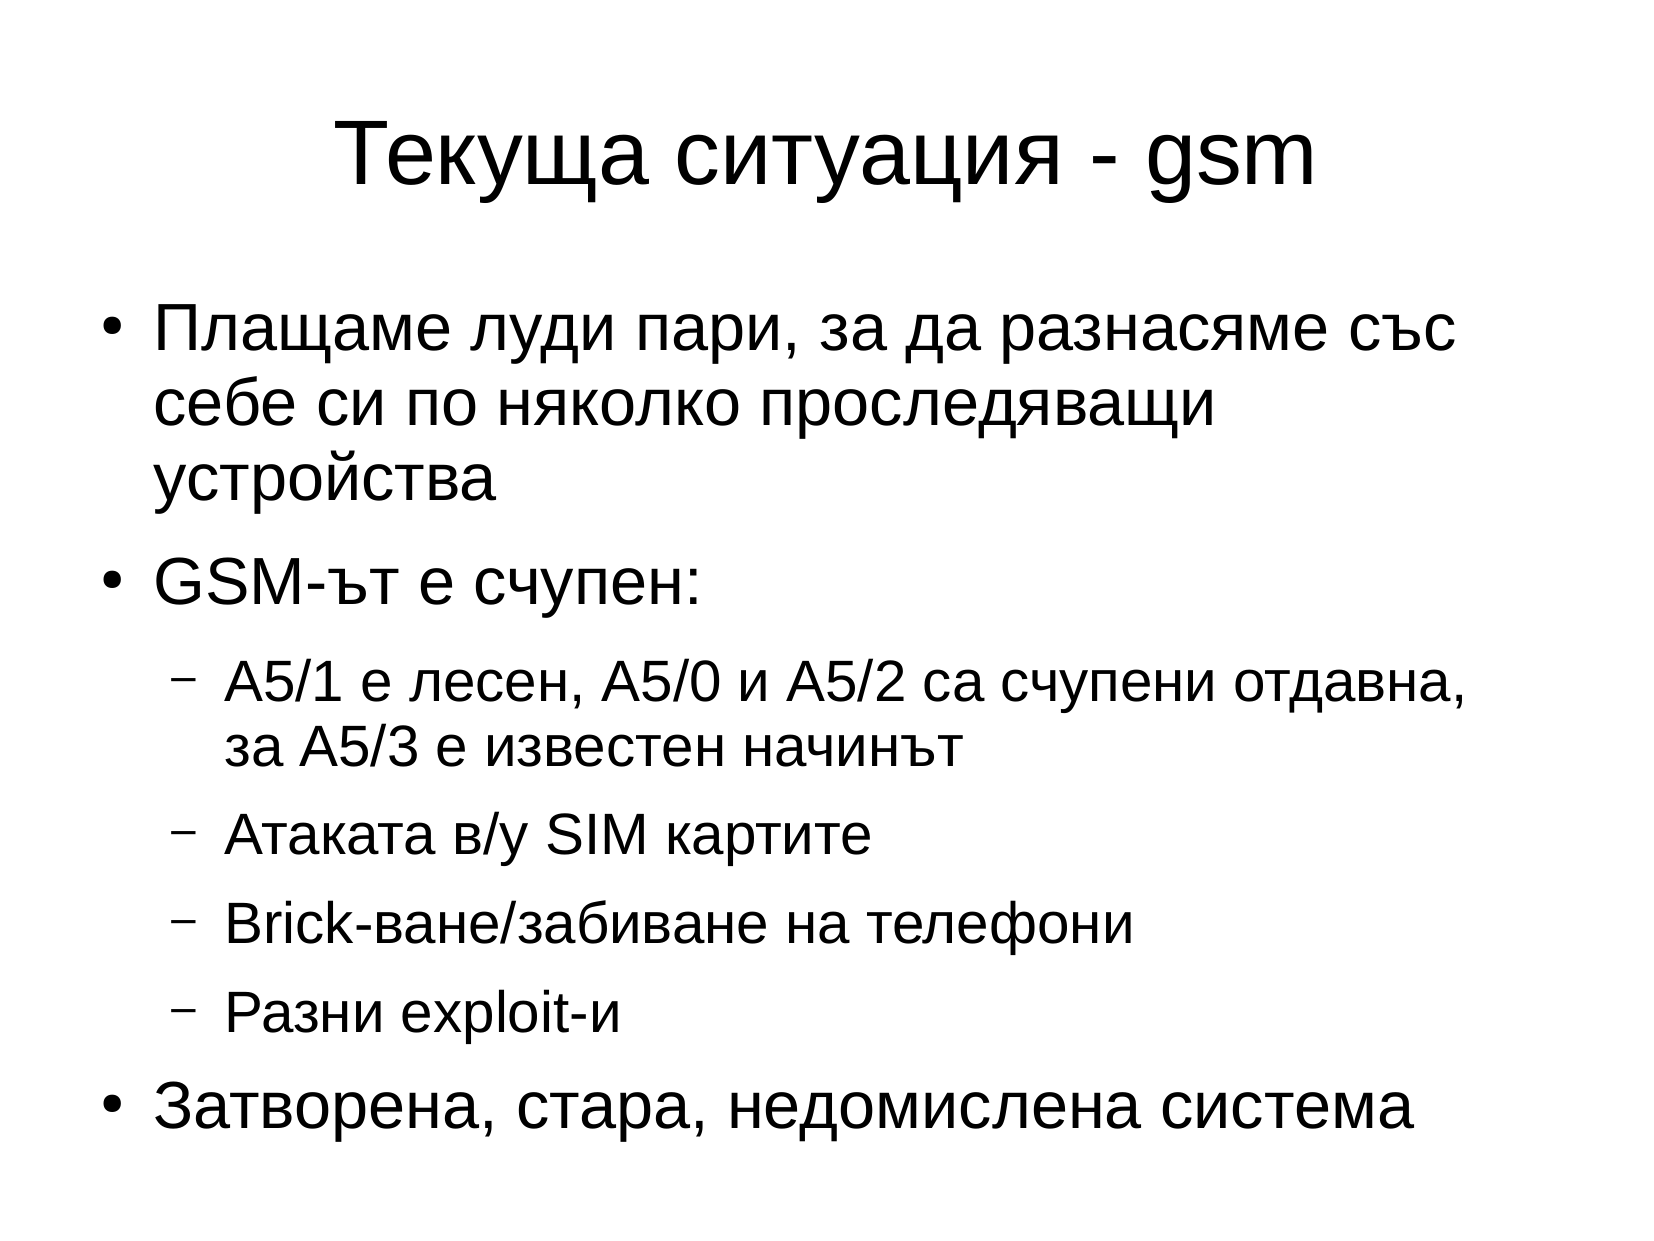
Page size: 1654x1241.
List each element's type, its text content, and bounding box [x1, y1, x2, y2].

list Плащаме луди пари, за да разнасяме със себе си по няколко проследяващи устройства GSM-ът е счупен: А5/1 е лесен, А5/0 и A5/2 са счупени отдавна, за A5/3 е известен начинът Атаката в/у SIM картите Brick-ване/забиване на телефони Разни exploit-и Затворена, стара, недомислена система [82, 290, 1538, 1158]
title Текуща ситуация - gsm [82, 49, 1571, 257]
